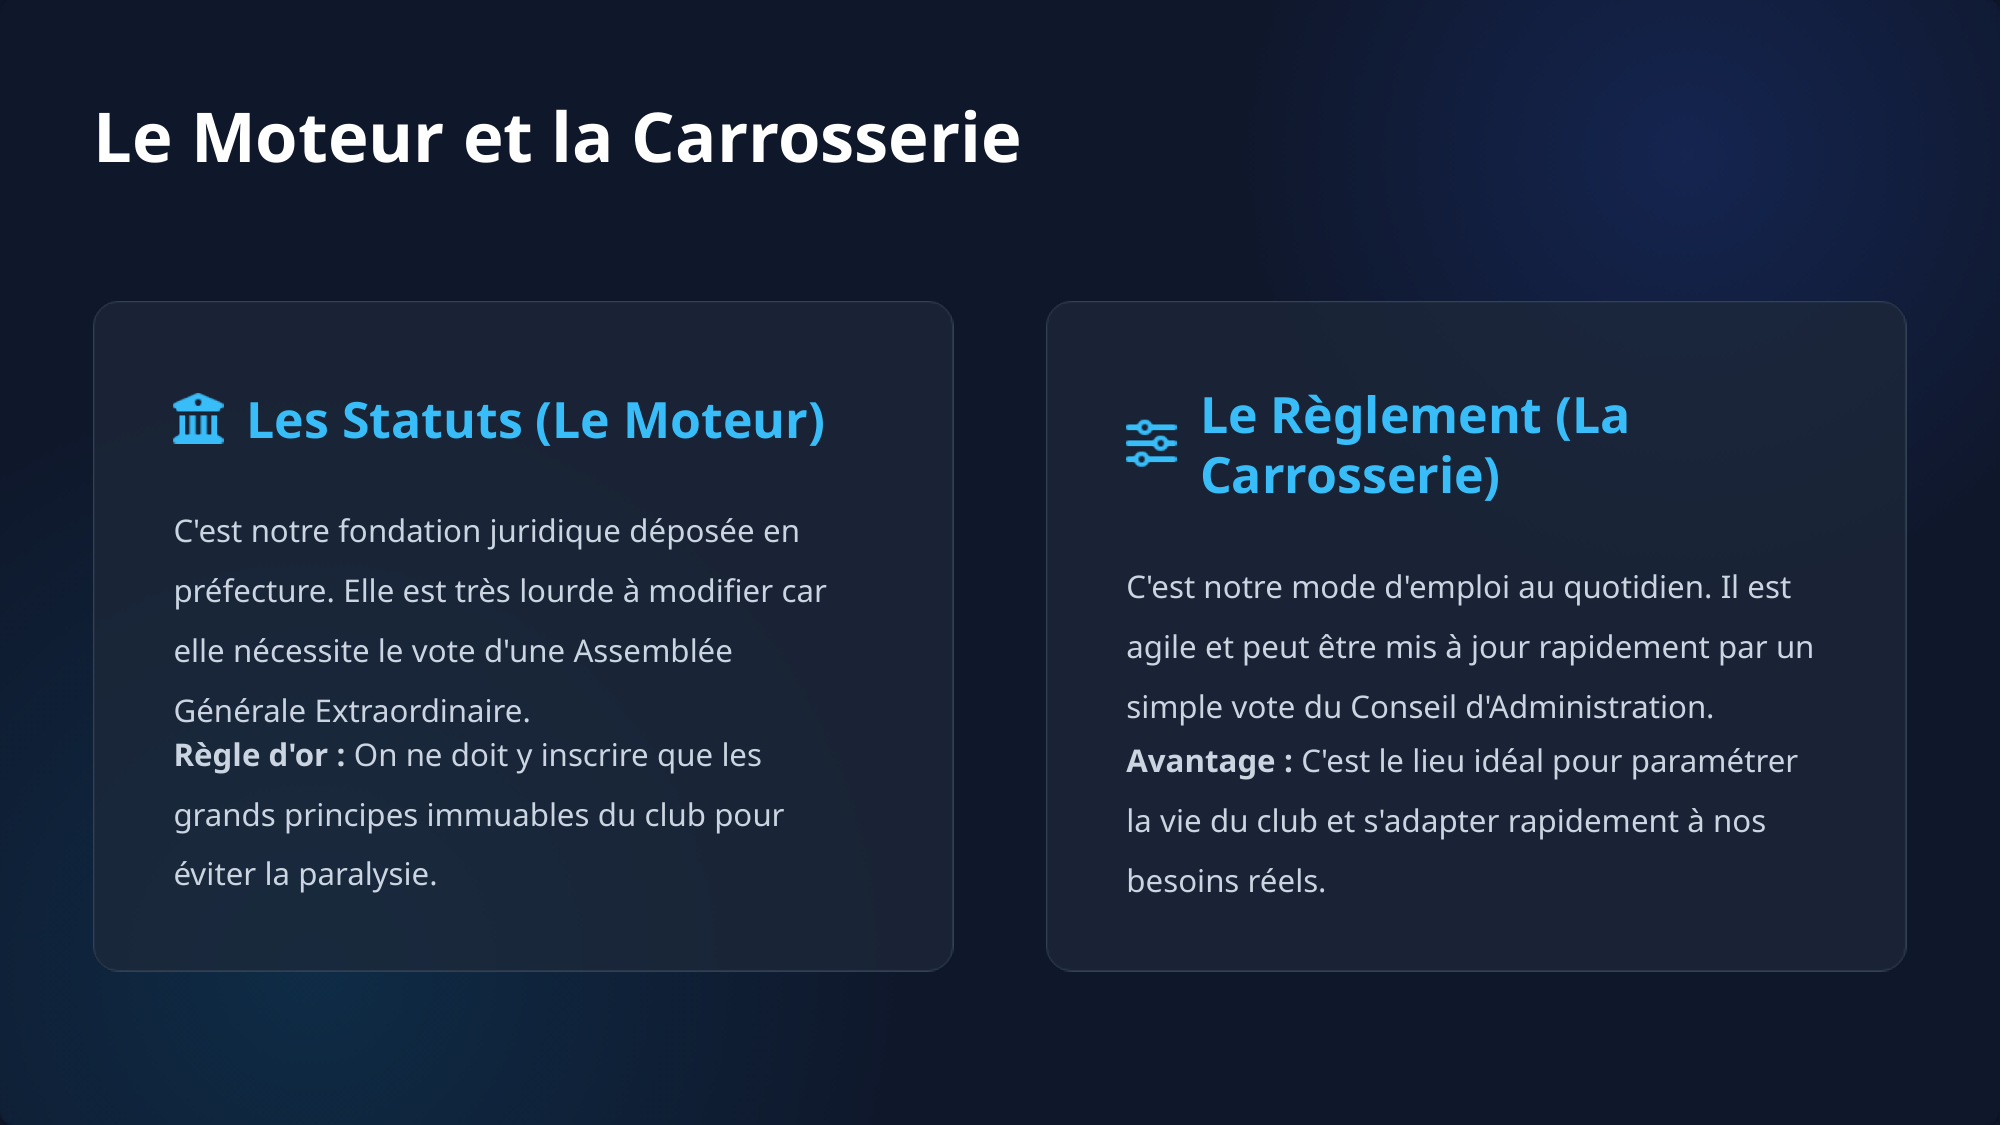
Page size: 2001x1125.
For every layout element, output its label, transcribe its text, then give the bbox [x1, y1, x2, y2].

text_box Les Statuts (Le Moteur) [246, 388, 905, 449]
text_box Avantage : C'est le lieu idéal pour paramétrer la vie du club et s'adapter rapidement à nos besoins réels. [1126, 718, 1827, 899]
text_box Règle d'or : On ne doit y inscrire que les grands principes immuables du club pour éviter la paralysie. [173, 712, 874, 893]
text_box Le Règlement (La Carrosserie) [1199, 383, 1858, 504]
text_box Le Moteur et la Carrosserie [93, 93, 1997, 177]
picture [0, 0, 2000, 1125]
text_box C'est notre mode d'emploi au quotidien. Il est agile et peut être mis à jour rapidement par un simple vote du Conseil d'Administration. [1126, 545, 1827, 718]
text_box C'est notre fondation juridique déposée en préfecture. Elle est très lourde à modifier car elle nécessite le vote d'une Assemblée Générale Extraordinaire. [173, 488, 874, 712]
